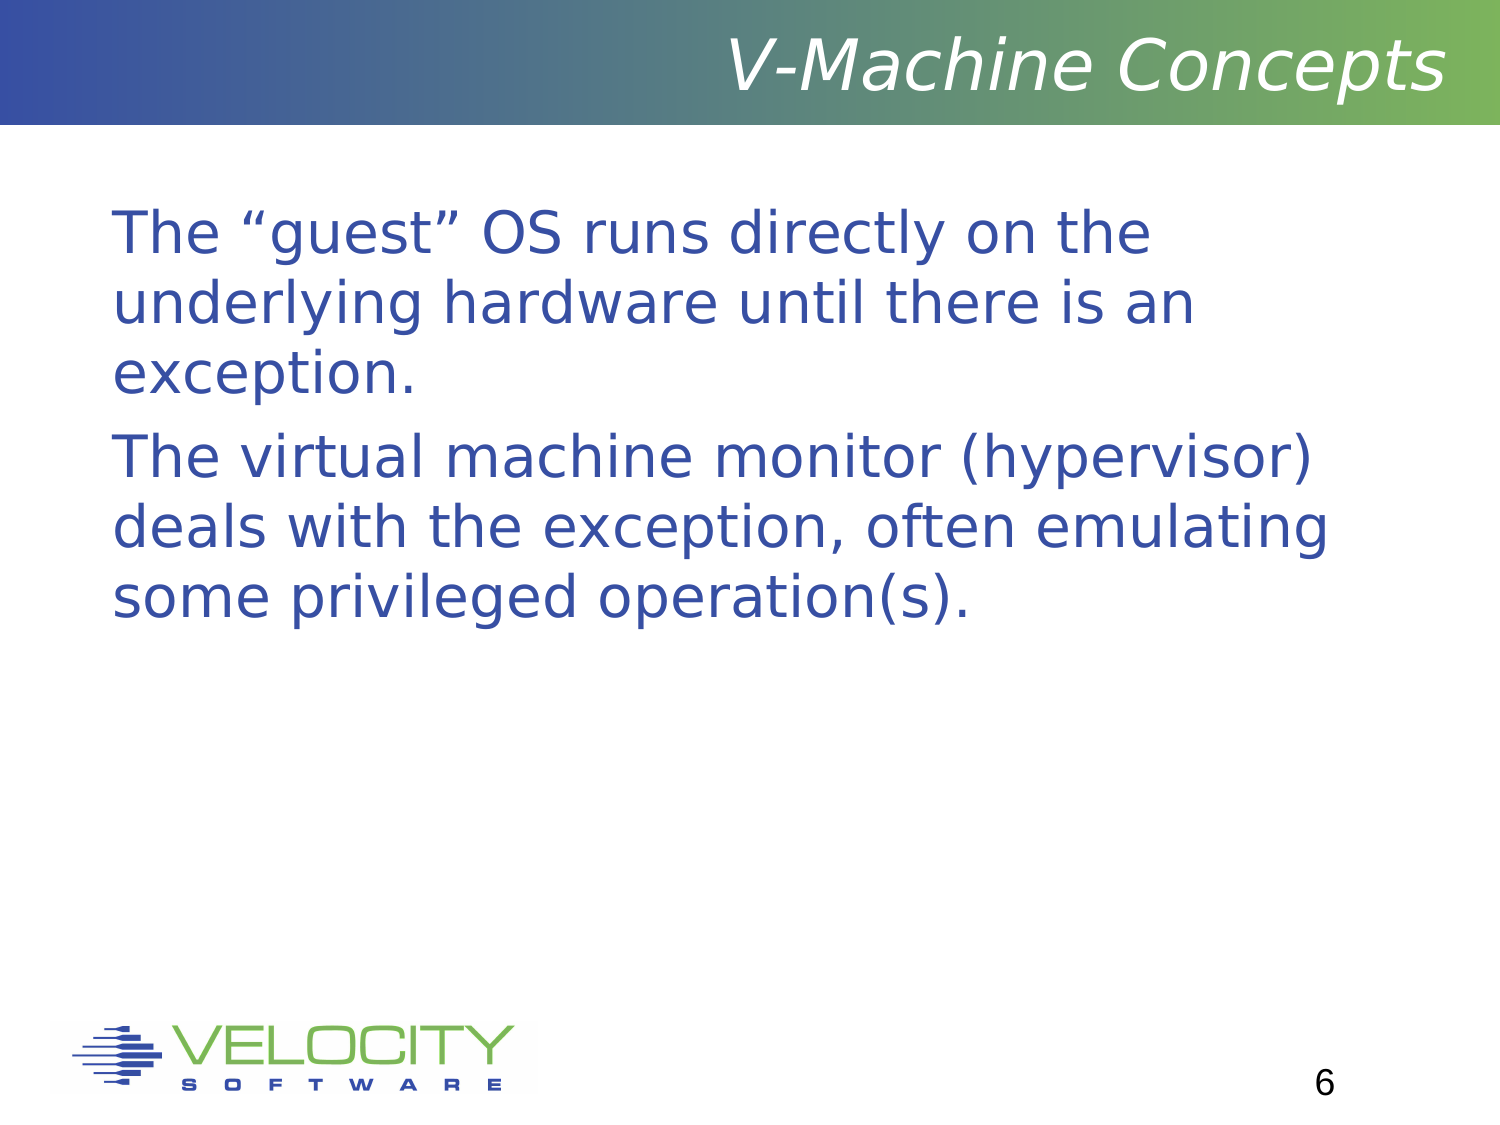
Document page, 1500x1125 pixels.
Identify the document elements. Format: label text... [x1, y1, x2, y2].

title V-Machine Concepts [62, 12, 1463, 113]
picture [50, 1021, 538, 1094]
list The “guest” OS runs directly on the underlying hardware until there is an exception. The virtual machine monitor (hypervisor) deals with the exception, often emulating some privileged operation(s). [70, 187, 1438, 856]
